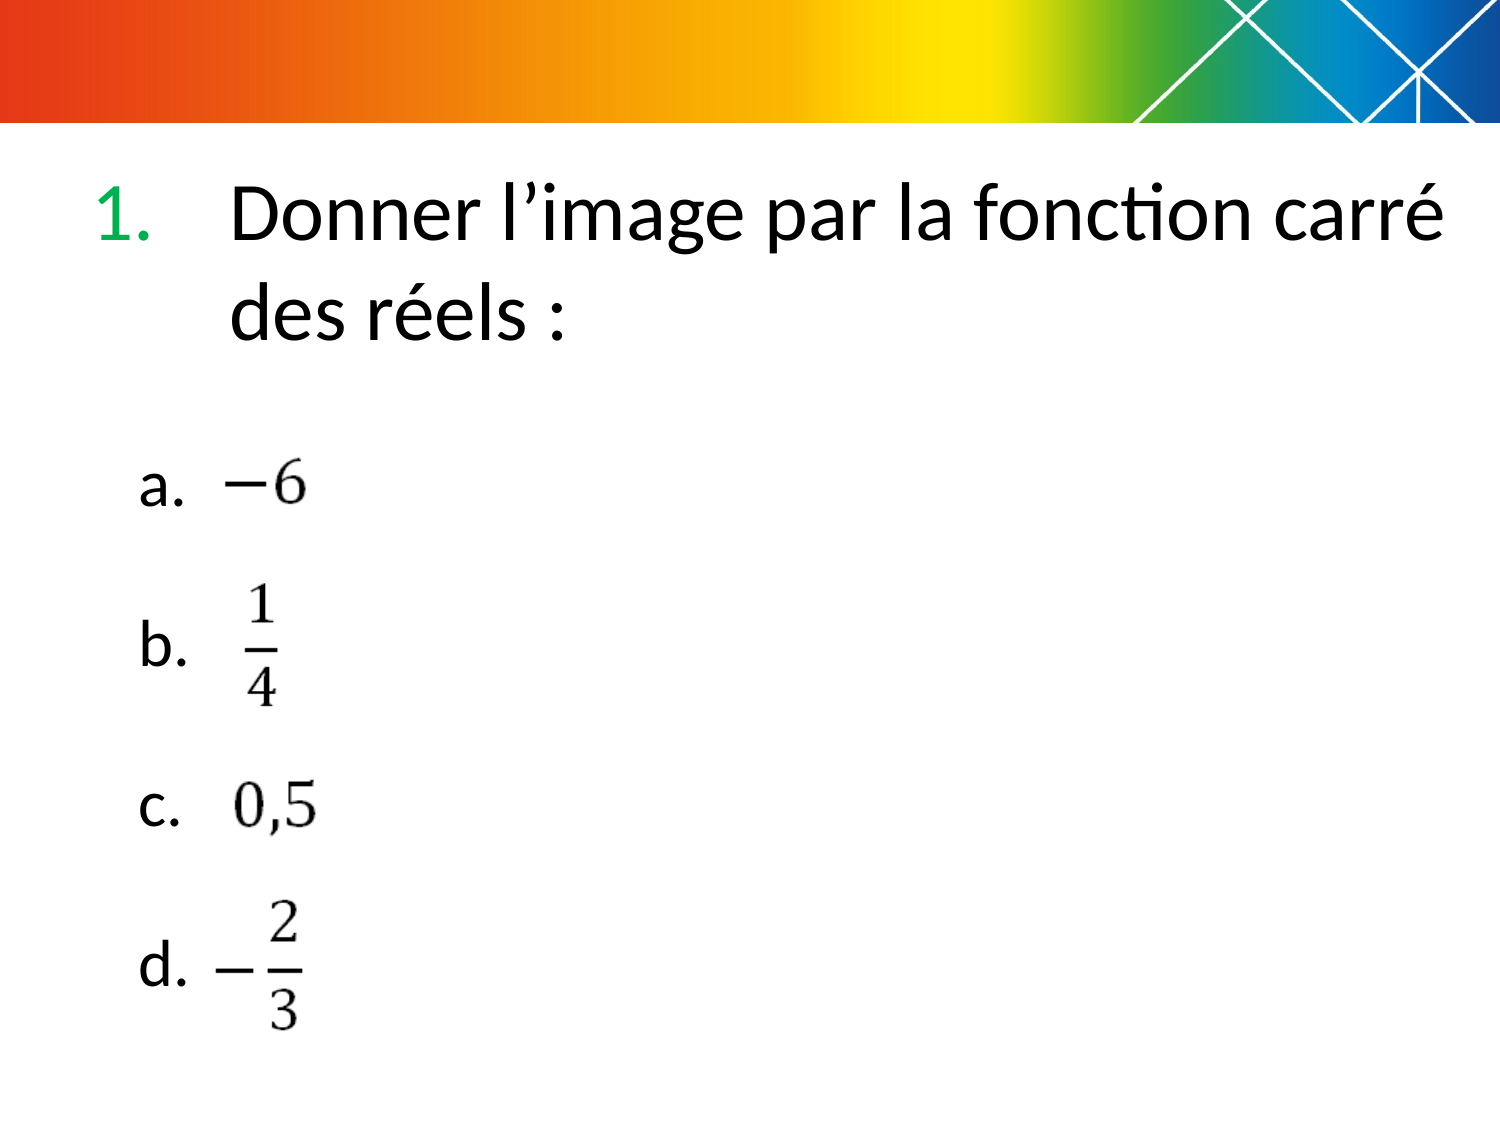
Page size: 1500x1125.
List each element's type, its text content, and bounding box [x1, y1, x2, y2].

picture [0, 0, 1359, 123]
picture [218, 574, 302, 717]
picture [1340, 0, 1500, 123]
picture [206, 893, 337, 1039]
text_box a. b. c. d. [123, 432, 680, 1088]
title Donner l’image par la fonction carré des réels : [76, 149, 1500, 365]
picture [218, 763, 347, 854]
picture [194, 444, 331, 520]
